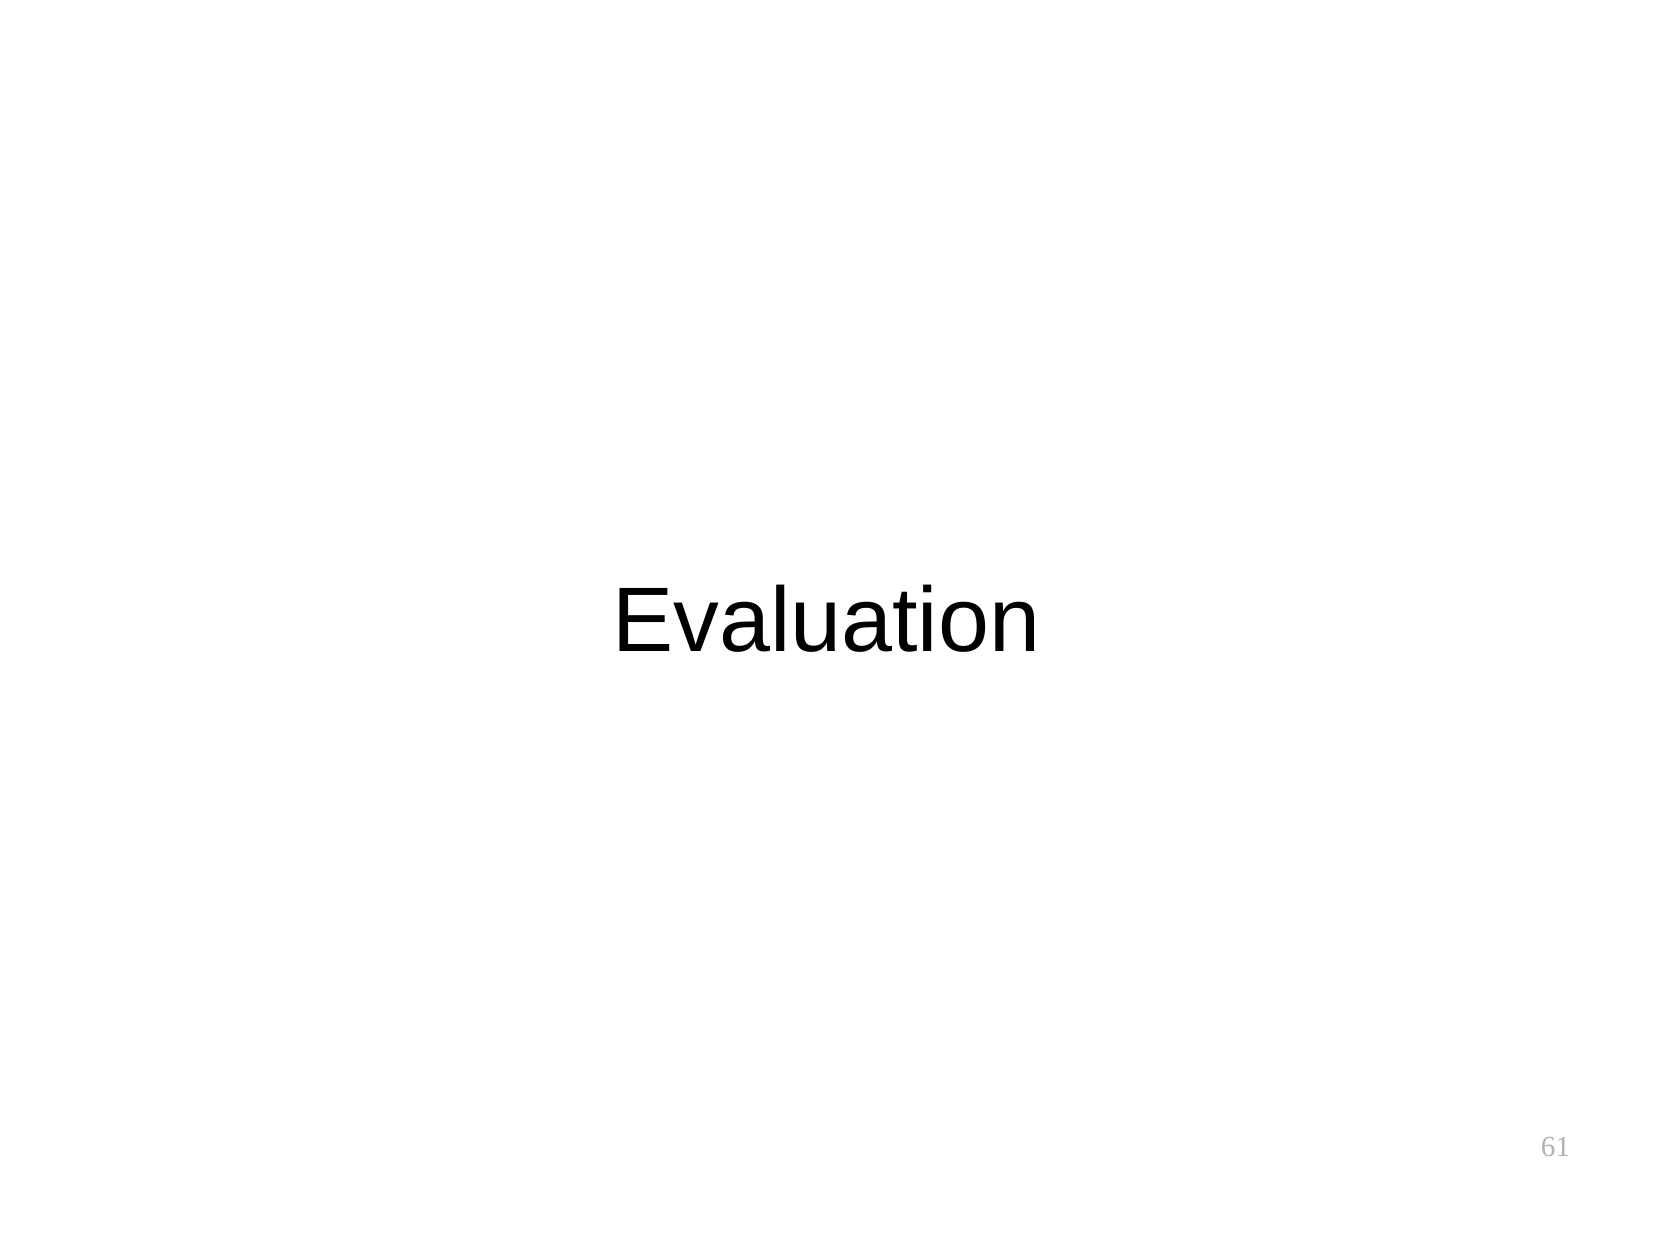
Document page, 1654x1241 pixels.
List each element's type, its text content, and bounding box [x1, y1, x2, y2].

title Evaluation [82, 516, 1571, 724]
